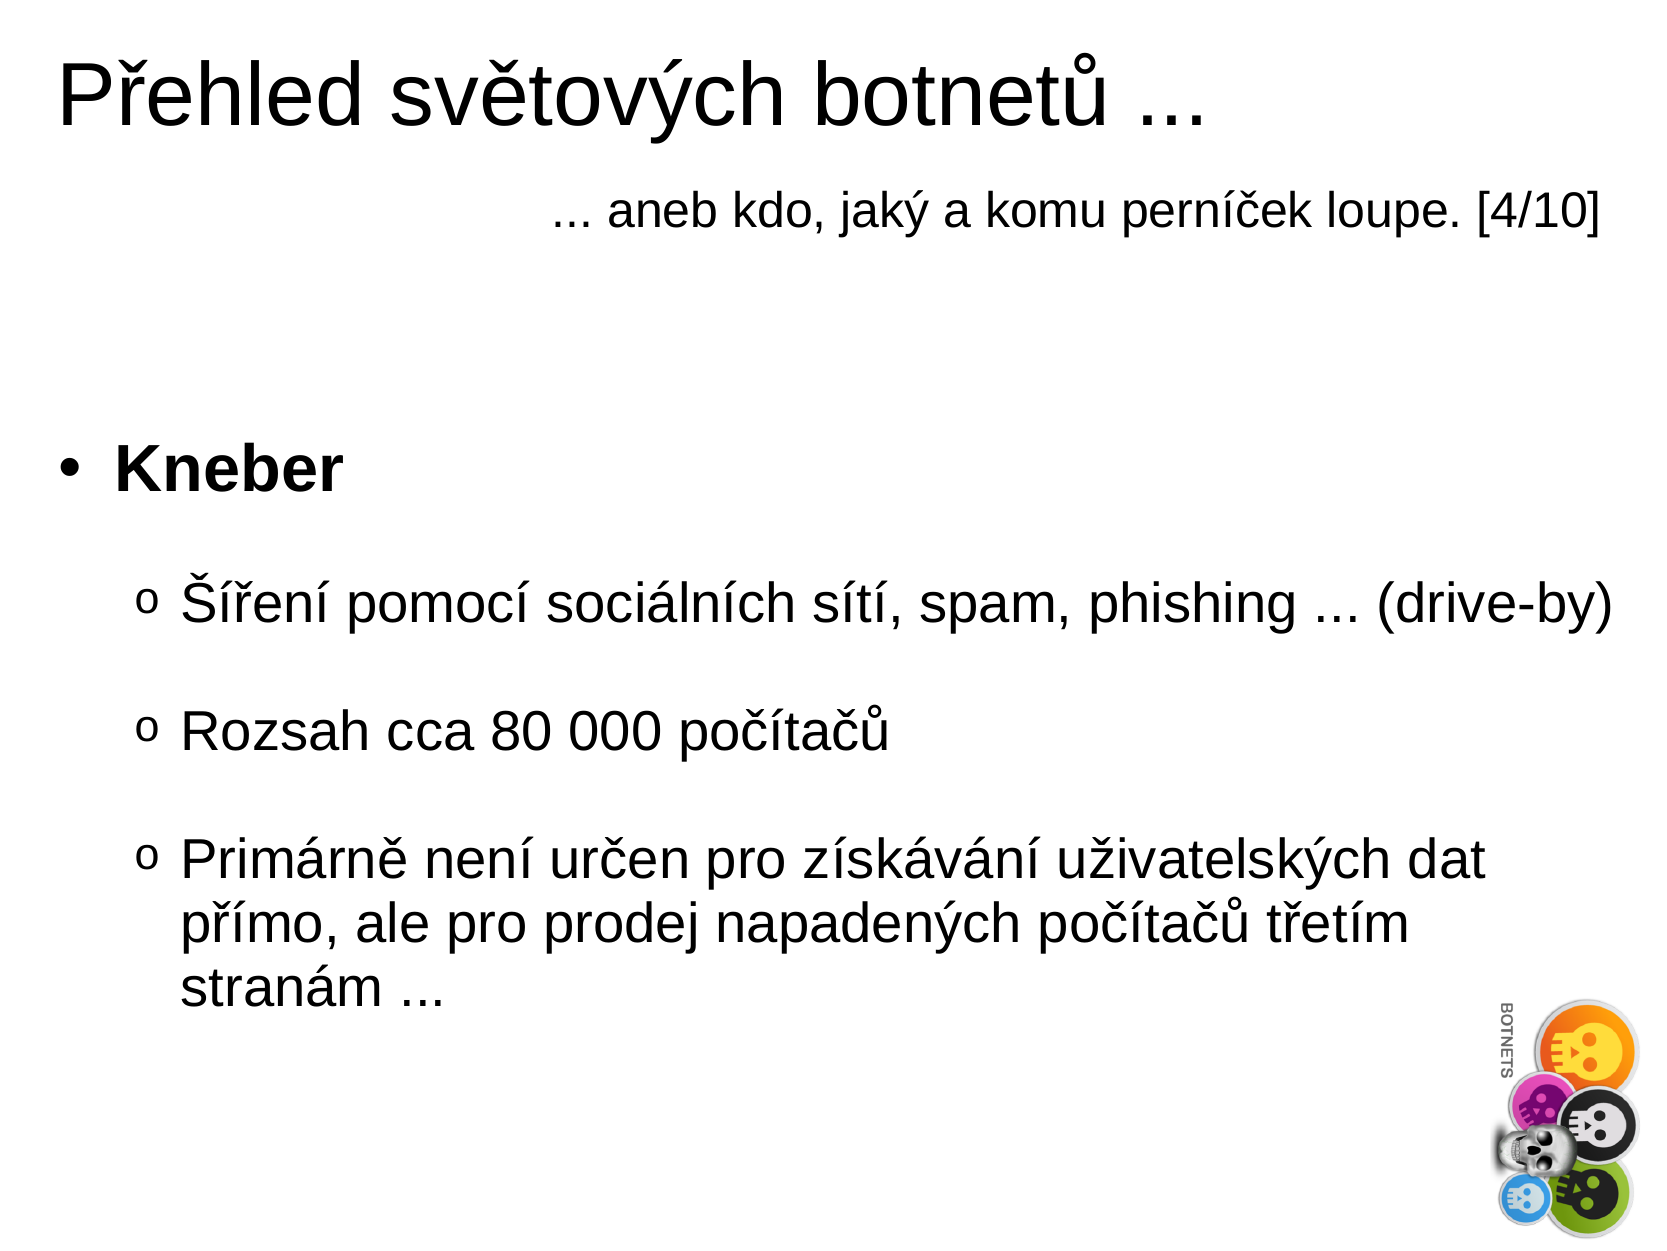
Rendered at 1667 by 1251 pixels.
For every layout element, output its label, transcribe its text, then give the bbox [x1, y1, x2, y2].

title Přehled světových botnetů ... ... aneb kdo, jaký a komu perníček loupe. [4/10] [56, 43, 1625, 250]
list Kneber Šíření pomocí sociálních sítí, spam, phishing ... (drive-by) Rozsah cca 80 000 počítačů Primárně není určen pro získávání uživatelských dat přímo, ale pro prodej napadených počítačů třetím stranám ... [39, 299, 1627, 1198]
picture [1476, 996, 1648, 1241]
